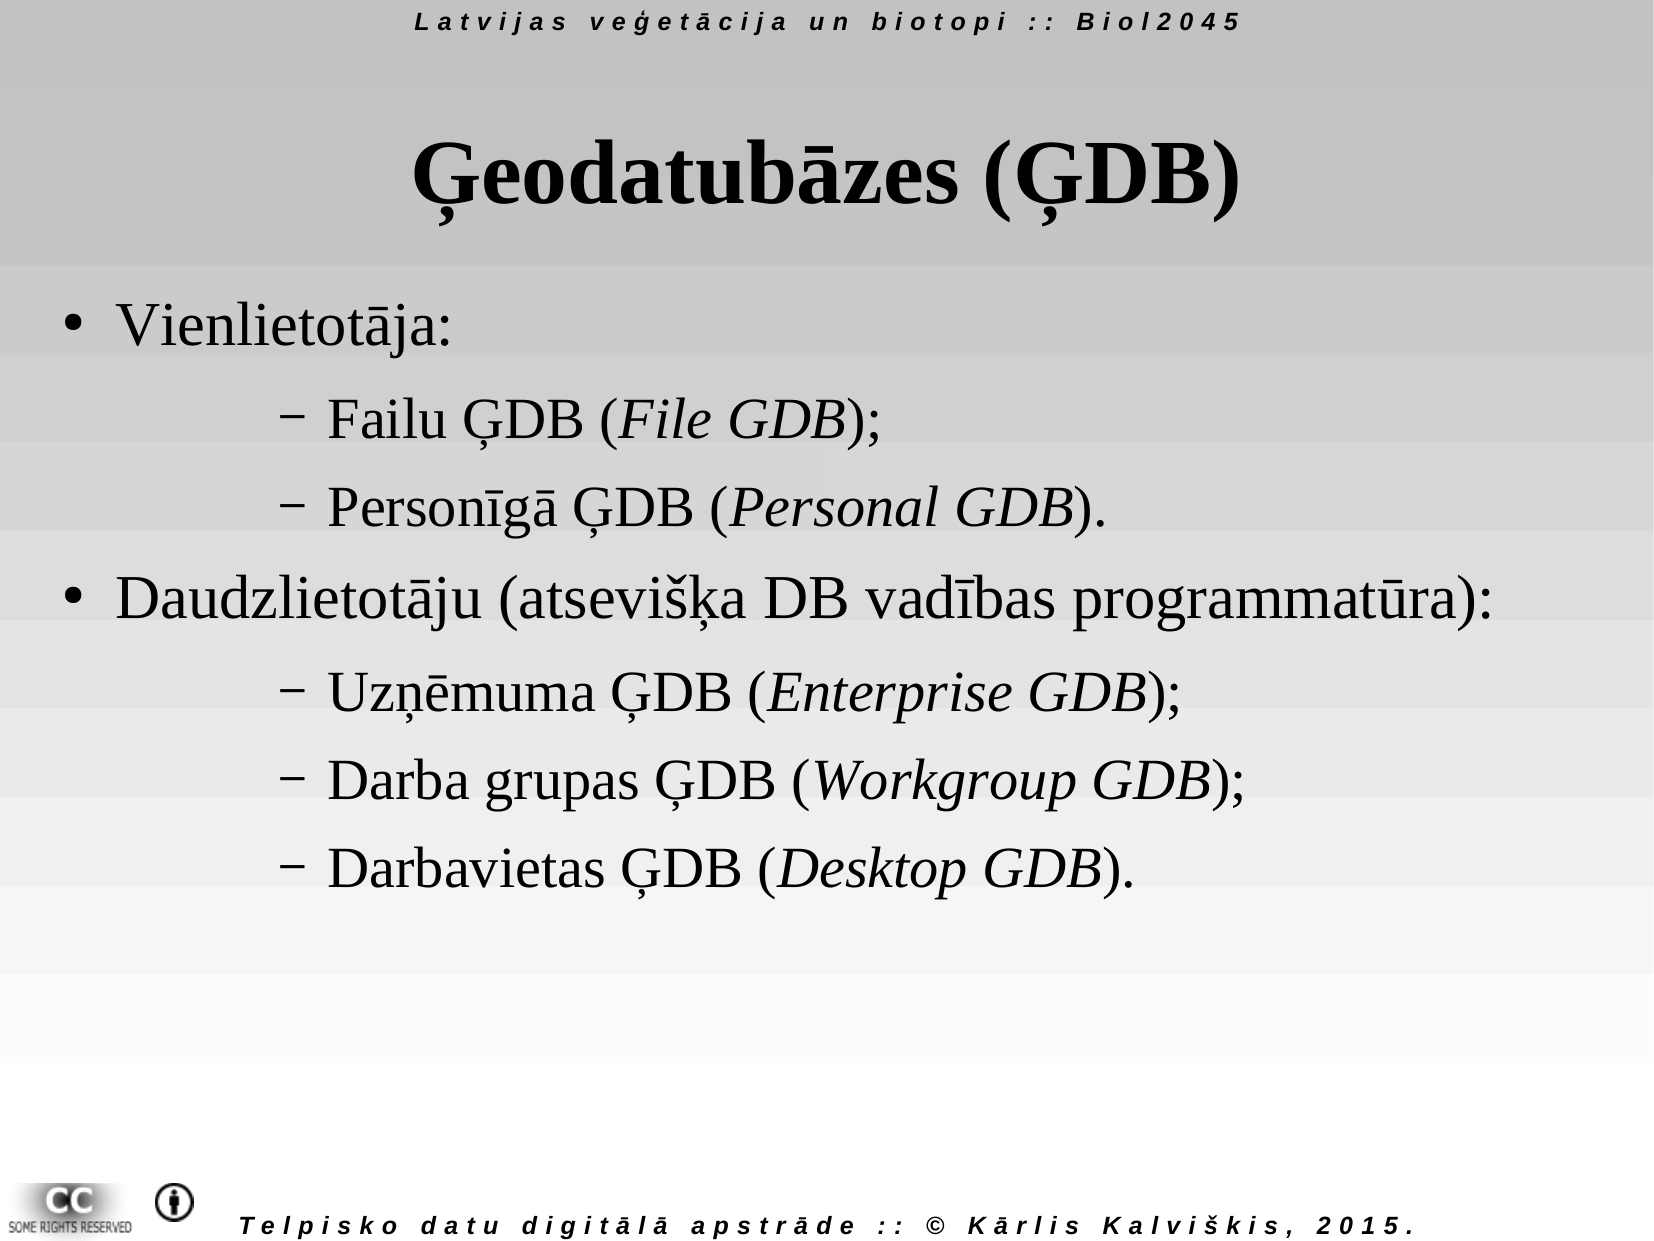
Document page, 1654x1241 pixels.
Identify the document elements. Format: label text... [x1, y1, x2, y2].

picture [0, 0, 1654, 1241]
list Vienlietotāja: Failu ĢDB (File GDB); Personīgā ĢDB (Personal GDB). Daudzlietotāju (atsevišķa DB vadības programmatūra): Uzņēmuma ĢDB (Enterprise GDB); Darba grupas ĢDB (Workgroup GDB); Darbavietas ĢDB (Desktop GDB). [44, 289, 1610, 1113]
title Ģeodatubāzes (ĢDB) [29, 49, 1625, 296]
